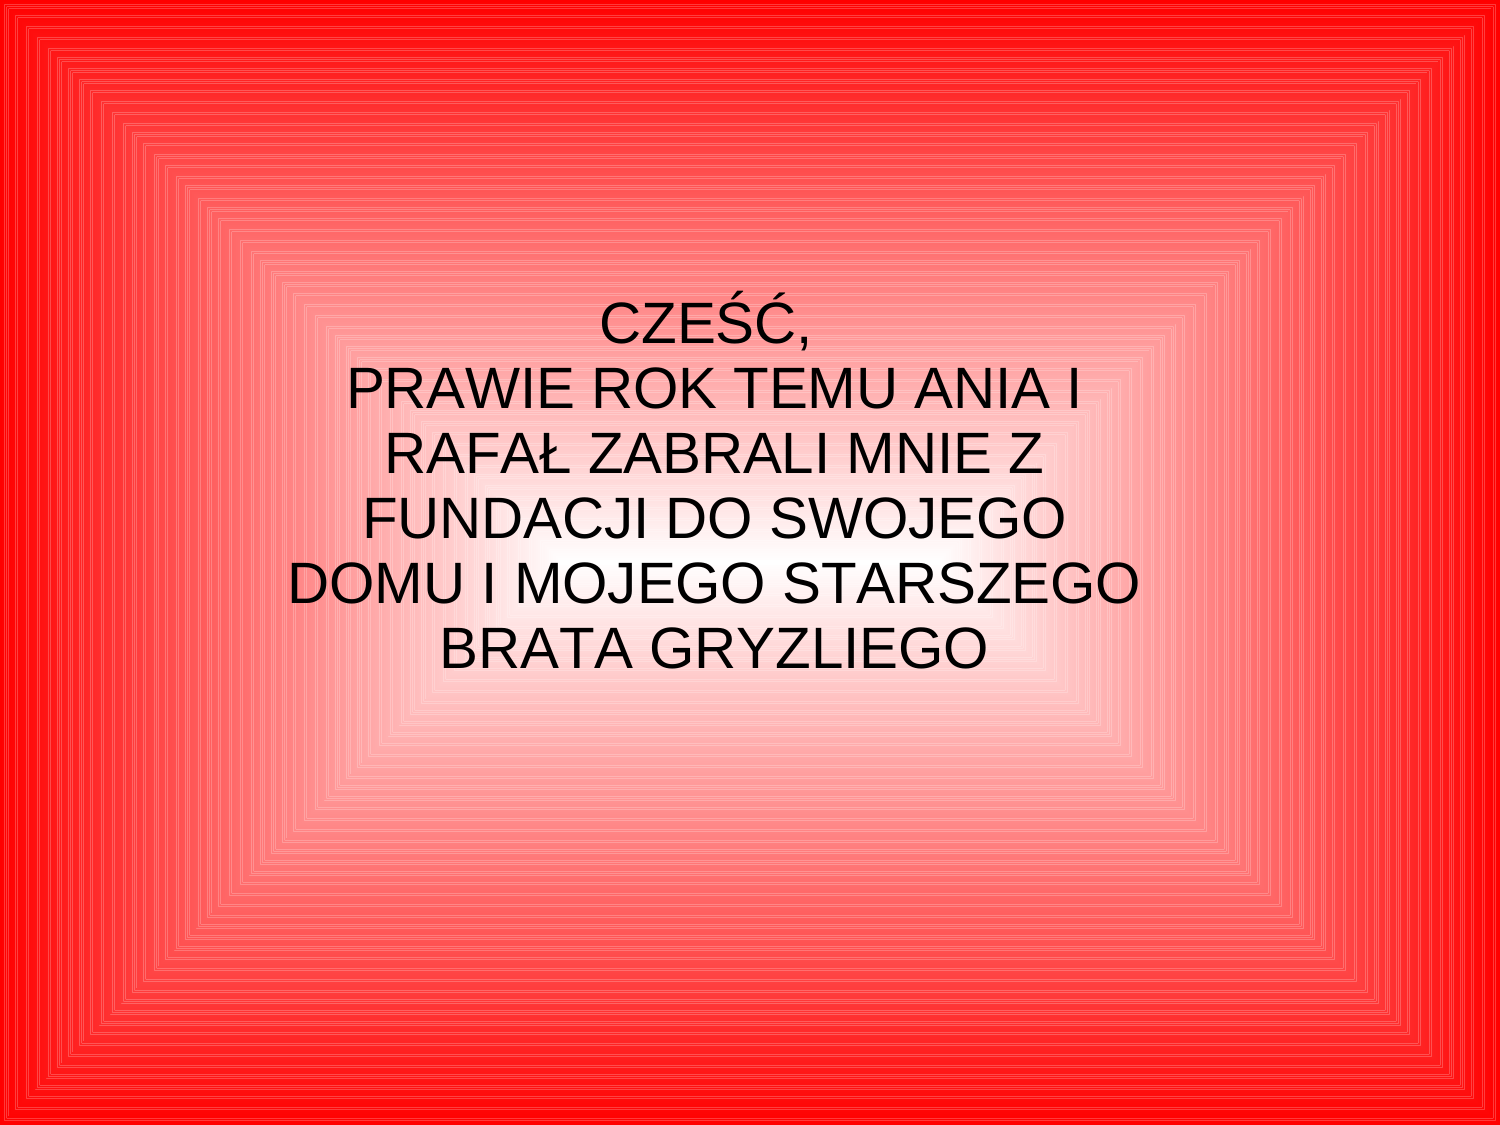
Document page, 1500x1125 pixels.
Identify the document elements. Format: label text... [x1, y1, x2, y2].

title CZEŚĆ, PRAWIE ROK TEMU ANIA I RAFAŁ ZABRALI MNIE Z FUNDACJI DO SWOJEGO DOMU I MOJEGO STARSZEGO BRATA GRYZLIEGO [265, 137, 1164, 835]
